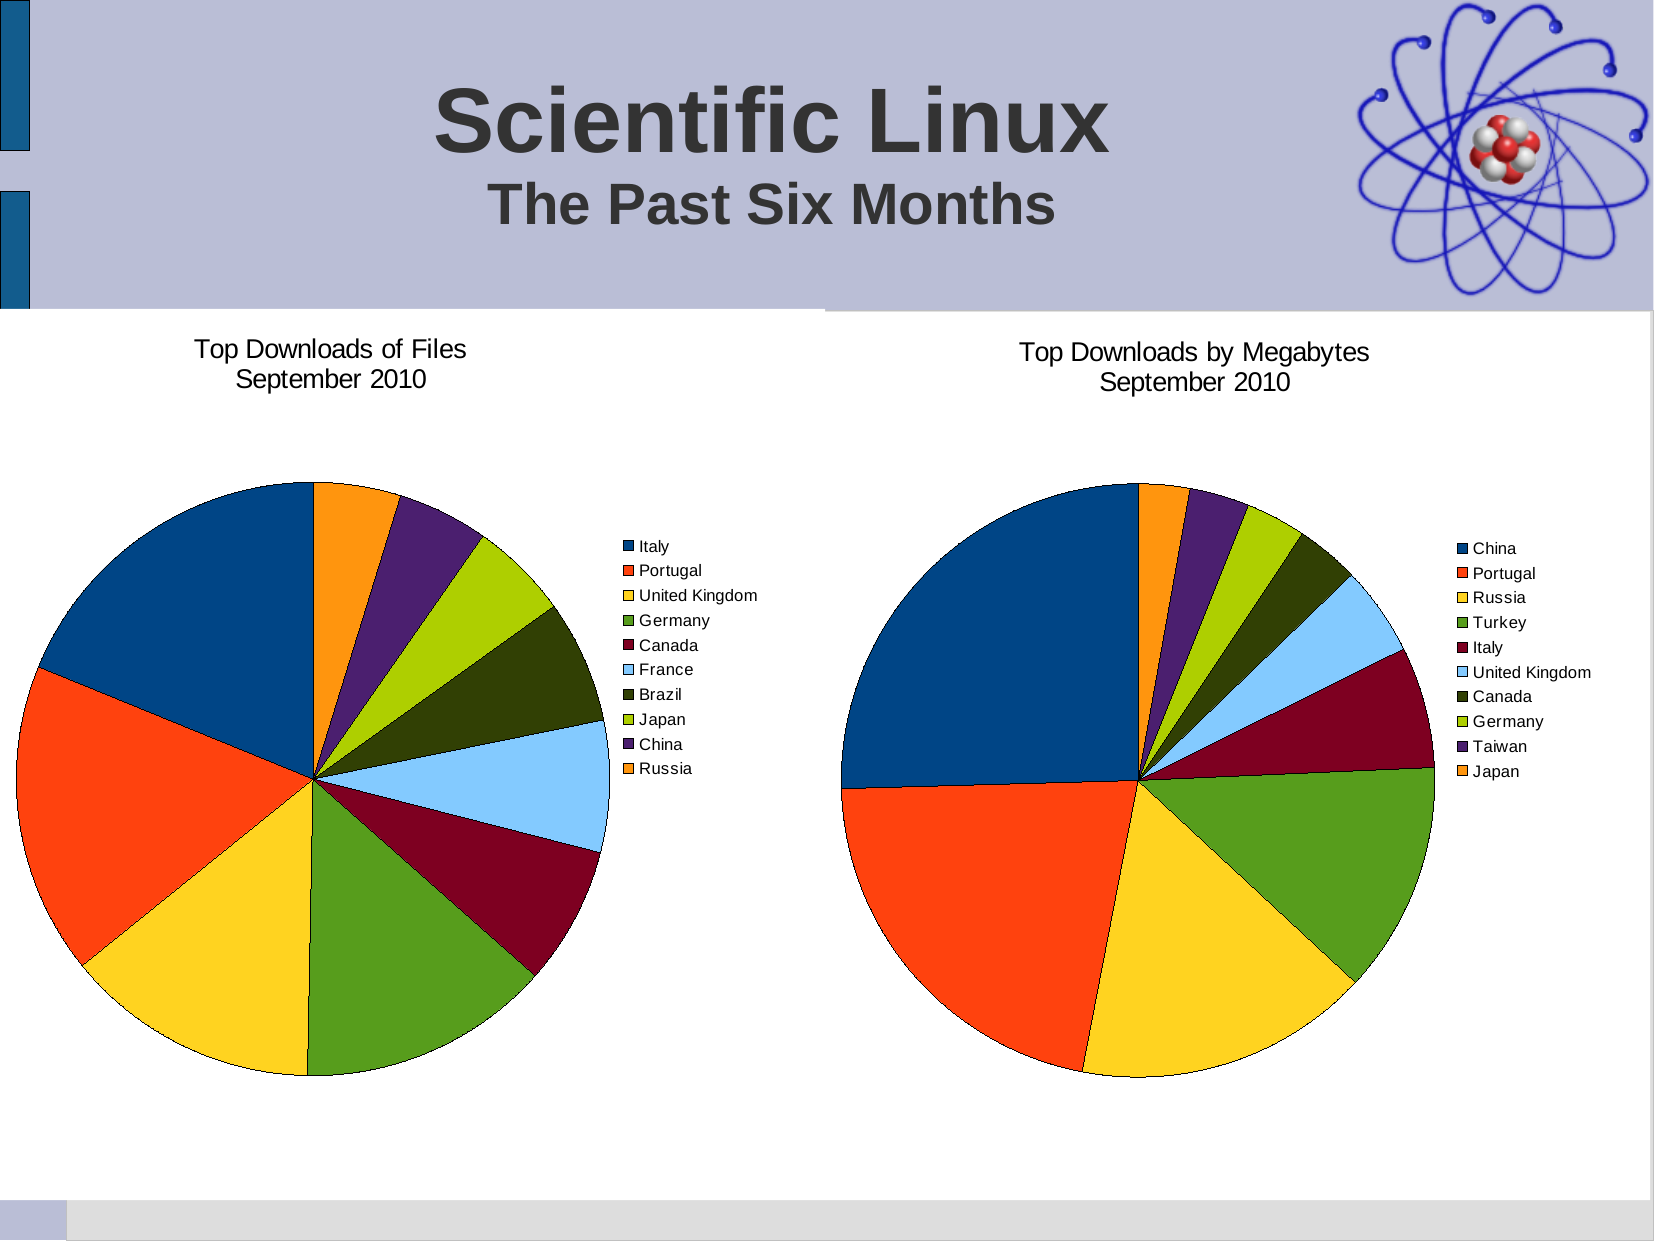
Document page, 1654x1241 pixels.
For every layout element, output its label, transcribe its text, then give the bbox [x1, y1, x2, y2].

chart [0, 308, 1651, 1201]
picture [1353, 0, 1654, 301]
title Scientific Linux The Past Six Months [82, 49, 1353, 257]
